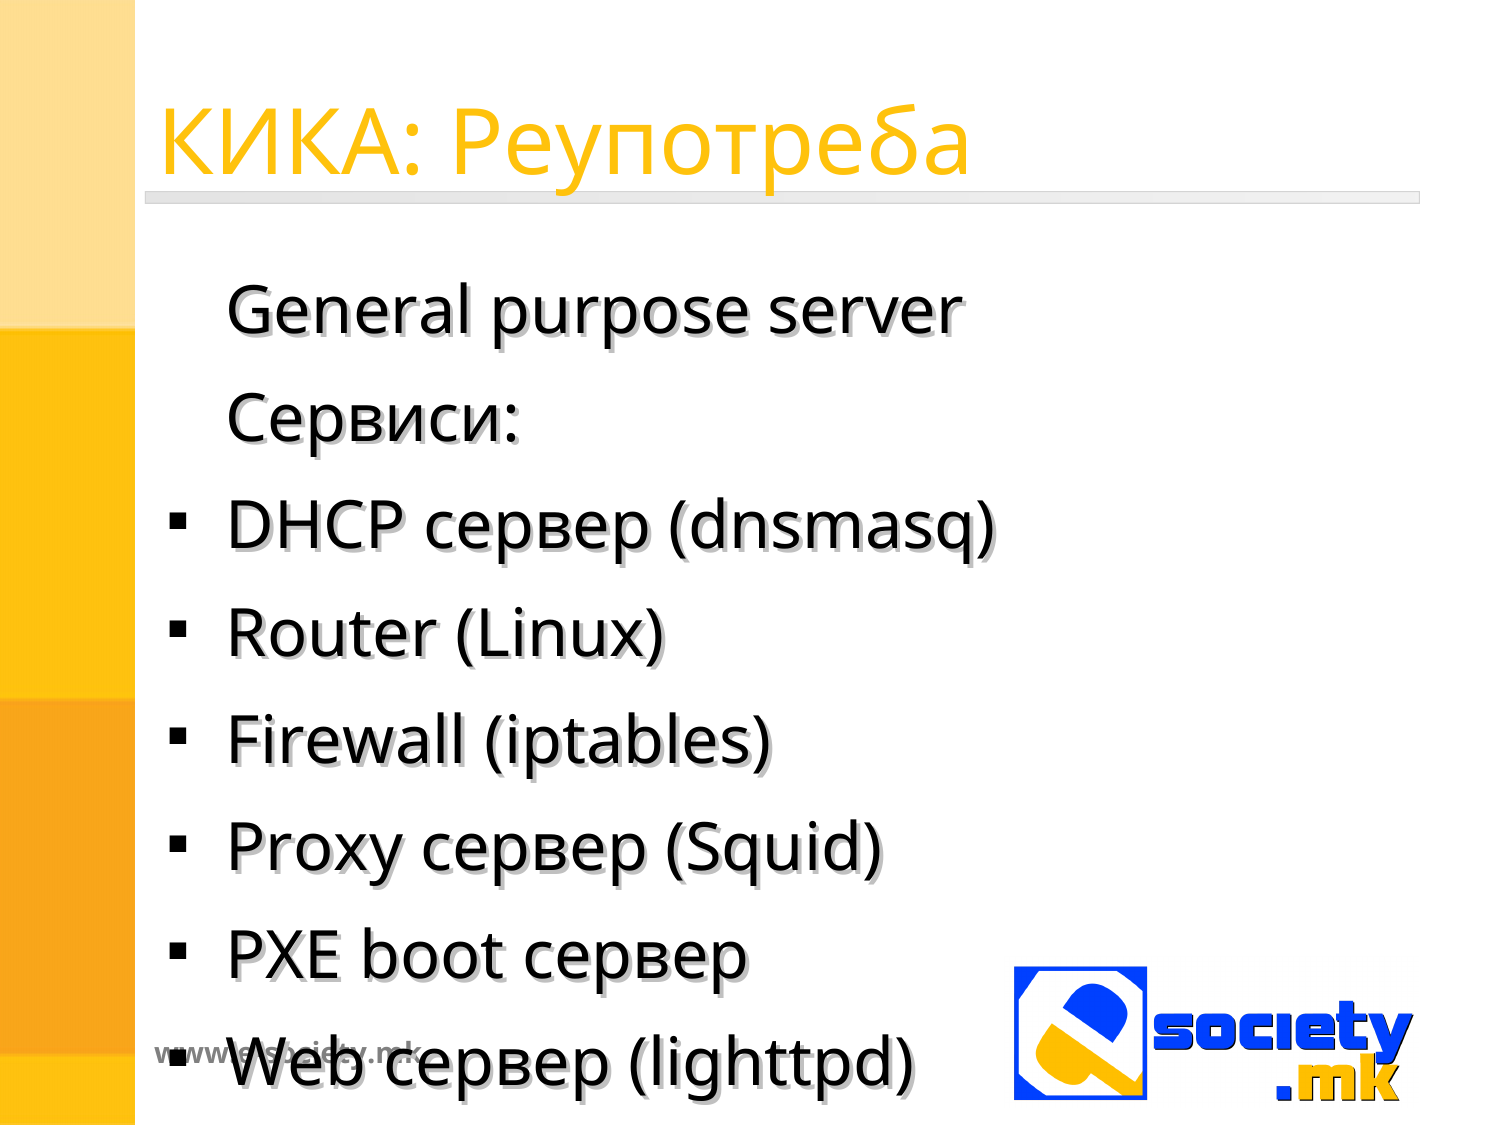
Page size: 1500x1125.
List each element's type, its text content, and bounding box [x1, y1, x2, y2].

picture [0, 0, 135, 1125]
title КИКА: Реупотреба [134, 0, 1425, 312]
picture [1004, 1096, 1419, 1108]
list General purpose server Сервиси: DHCP сервер (dnsmasq) Router (Linux) Firewall (iptables) Proxy сервер (Squid) PXE boot сервер Web сервер (lighttpd) [169, 262, 1425, 1096]
